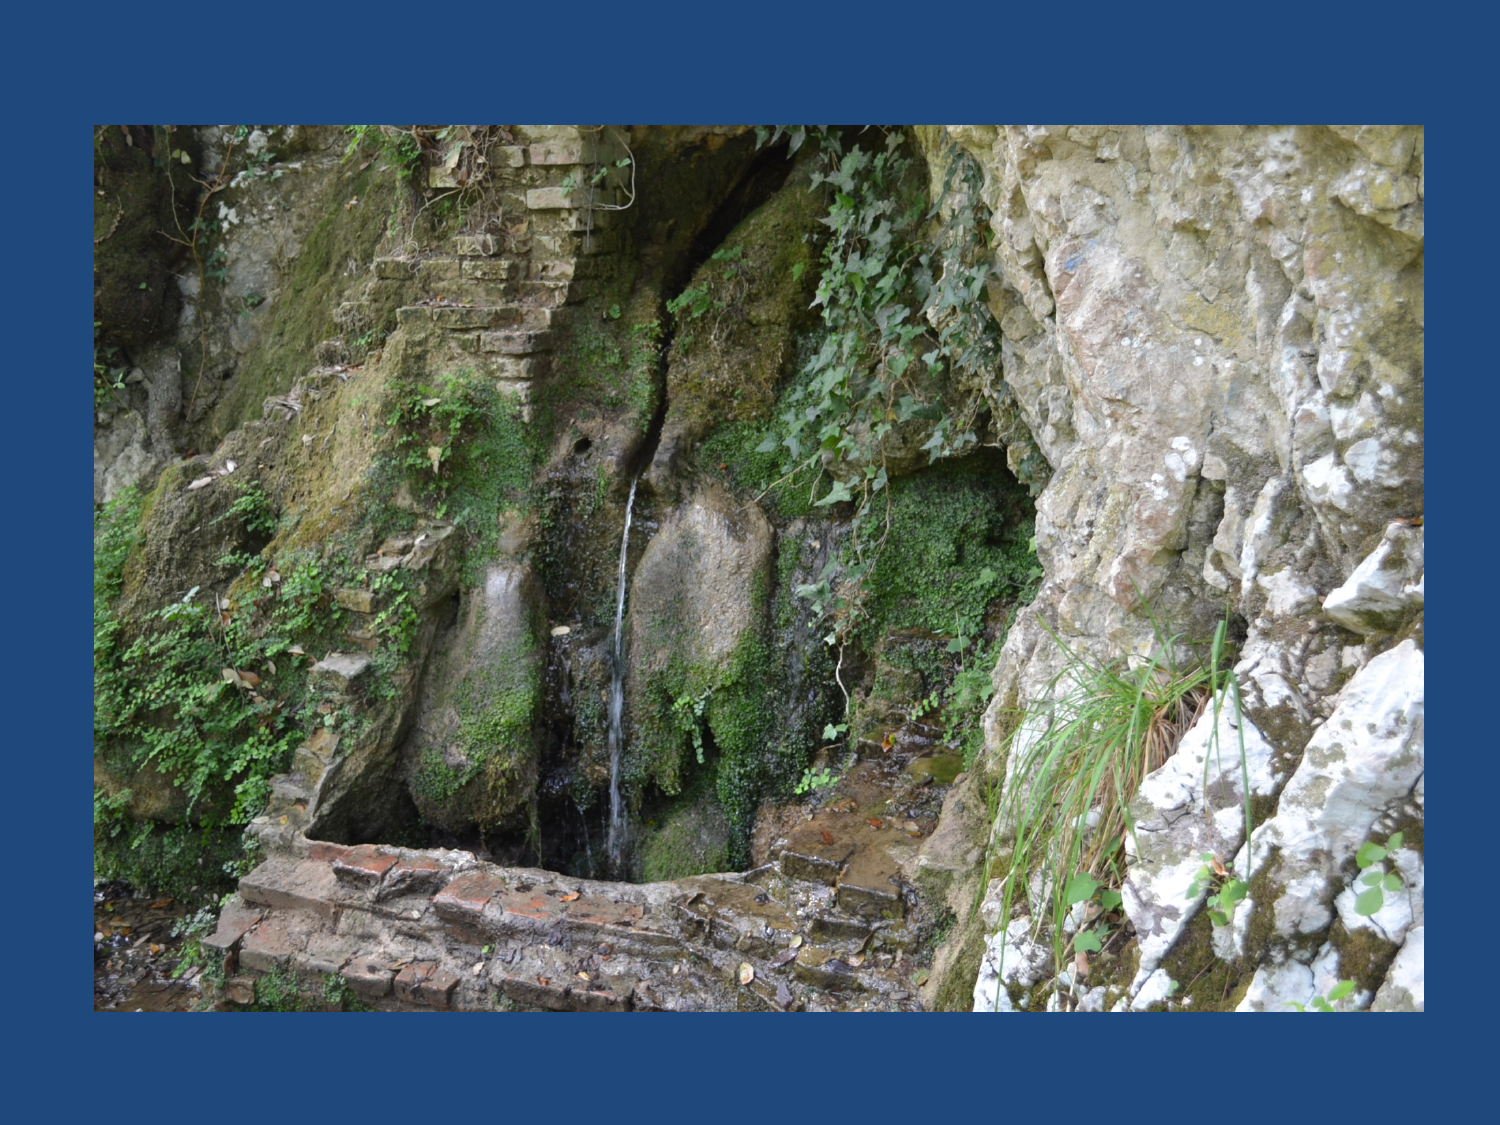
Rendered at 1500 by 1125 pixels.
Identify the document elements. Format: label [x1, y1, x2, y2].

picture [94, 125, 1424, 1012]
